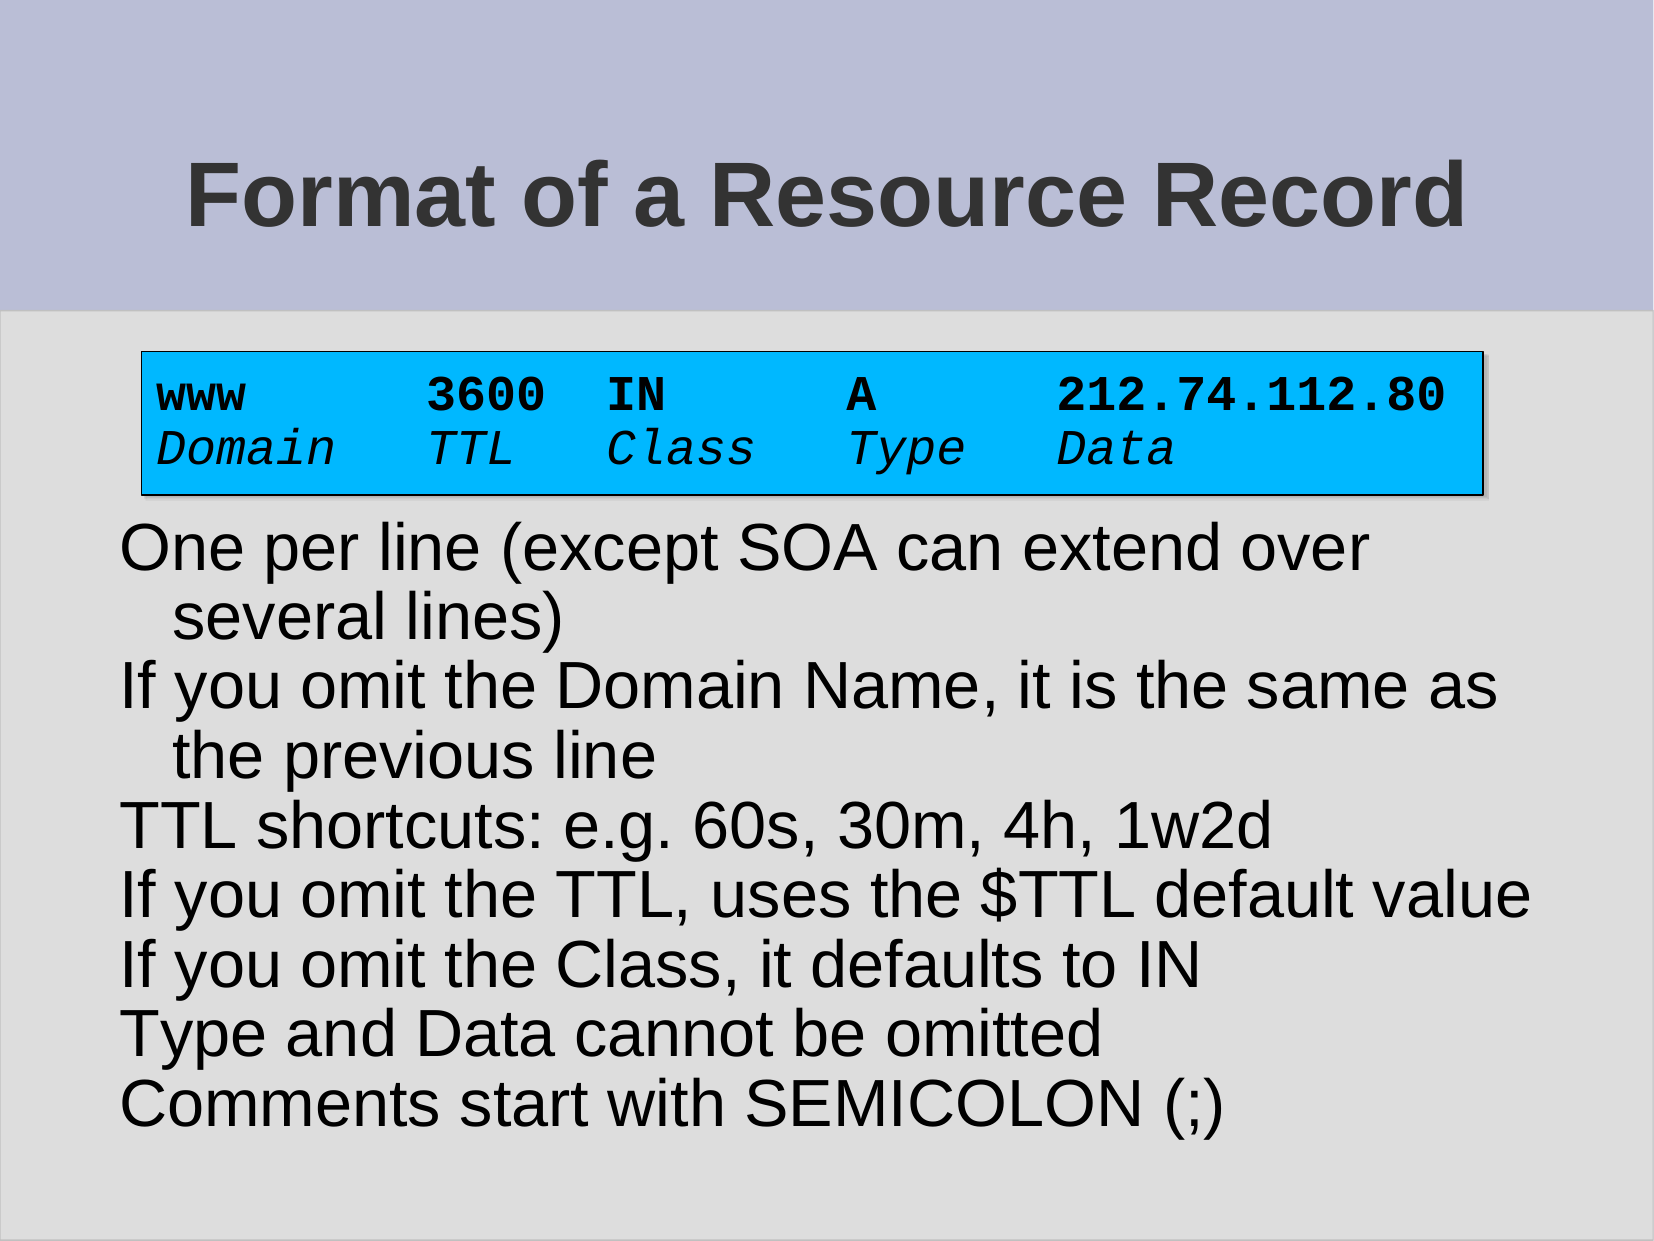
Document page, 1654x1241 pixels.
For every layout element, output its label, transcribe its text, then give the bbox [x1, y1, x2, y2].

title Format of a Resource Record [121, 91, 1534, 299]
list One per line (except SOA can extend over several lines) If you omit the Domain Name, it is the same as the previous line TTL shortcuts: e.g. 60s, 30m, 4h, 1w2d If you omit the TTL, uses the $TTL default value If you omit the Class, it defaults to IN Type and Data cannot be omitted Comments start with SEMICOLON (;) [101, 509, 1590, 1241]
text_box www 3600 IN A 212.74.112.80 Domain TTL Class Type Data [141, 351, 1484, 496]
